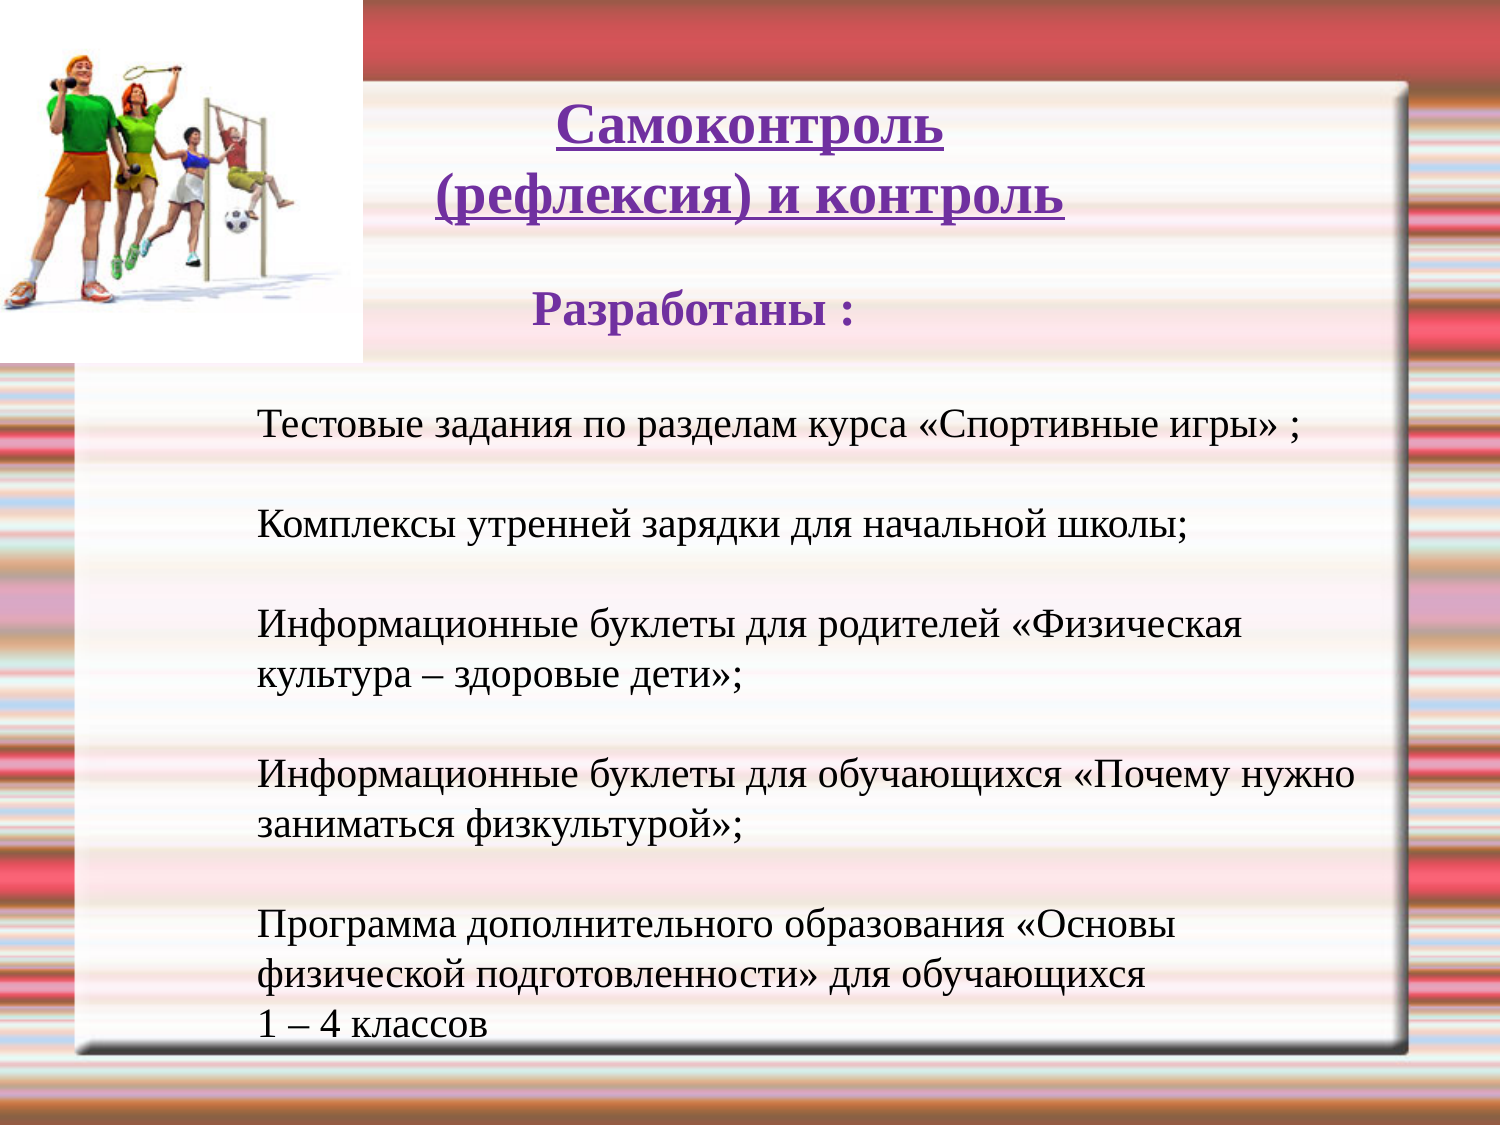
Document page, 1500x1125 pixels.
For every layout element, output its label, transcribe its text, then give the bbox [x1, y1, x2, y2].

text_box Самоконтроль (рефлексия) и контроль [374, 78, 1125, 208]
text_box Разработаны : Тестовые задания по разделам курса «Спортивные игры» ; Комплексы утренней зарядки для начальной школы; Информационные буклеты для родителей «Физическая культура – здоровые дети»; Информационные буклеты для обучающихся «Почему нужно заниматься физкультурой»; Программа дополнительного образования «Основы физической подготовленности» для обучающихся 1 – 4 классов [242, 208, 1376, 1125]
picture [0, 0, 1500, 1125]
